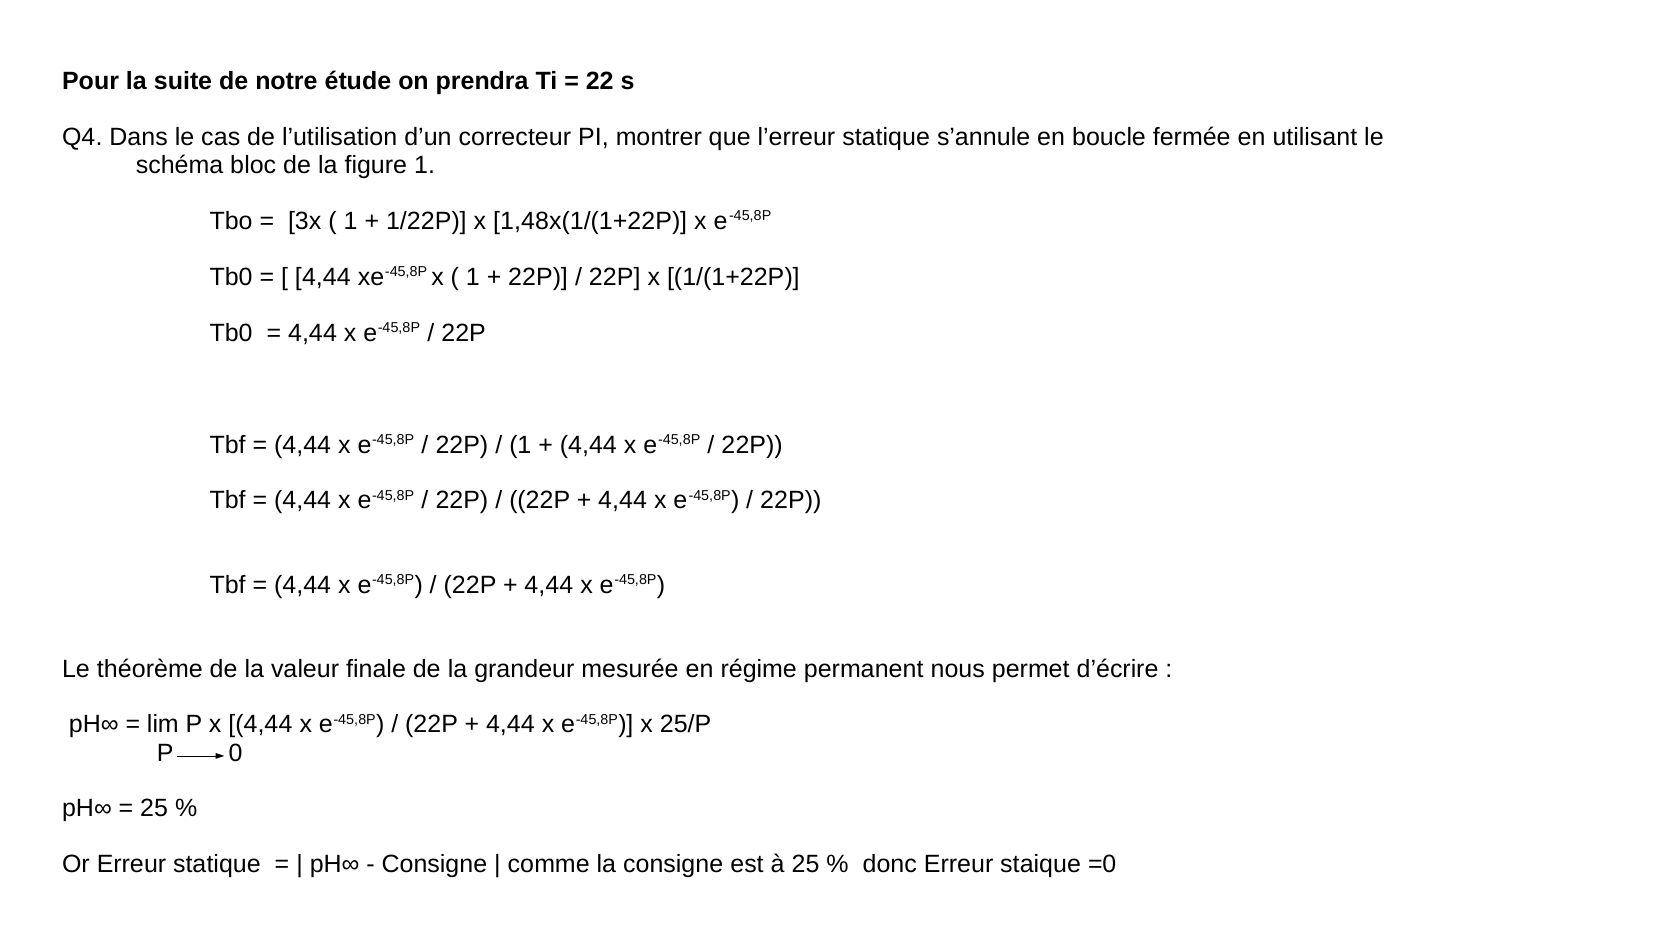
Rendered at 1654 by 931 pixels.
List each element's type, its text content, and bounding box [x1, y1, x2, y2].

text_box Pour la suite de notre étude on prendra Ti = 22 s Q4. Dans le cas de l’utilisation d’un correcteur PI, montrer que l’erreur statique s’annule en boucle fermée en utilisant le schéma bloc de la figure 1. Tbo = [3x ( 1 + 1/22P)] x [1,48x(1/(1+22P)] x e-45,8P Tb0 = [ [4,44 xe-45,8P x ( 1 + 22P)] / 22P] x [(1/(1+22P)] Tb0 = 4,44 x e-45,8P / 22P Tbf = (4,44 x e-45,8P / 22P) / (1 + (4,44 x e-45,8P / 22P)) Tbf = (4,44 x e-45,8P / 22P) / ((22P + 4,44 x e-45,8P) / 22P)) Tbf = (4,44 x e-45,8P) / (22P + 4,44 x e-45,8P) Le théorème de la valeur finale de la grandeur mesurée en régime permanent nous permet d’écrire : pH∞ = lim P x [(4,44 x e-45,8P) / (22P + 4,44 x e-45,8P)] x 25/P P 0 pH∞ = 25 % Or Erreur statique = | pH∞ - Consigne | comme la consigne est à 25 % donc Erreur staique =0 [47, 59, 1524, 920]
